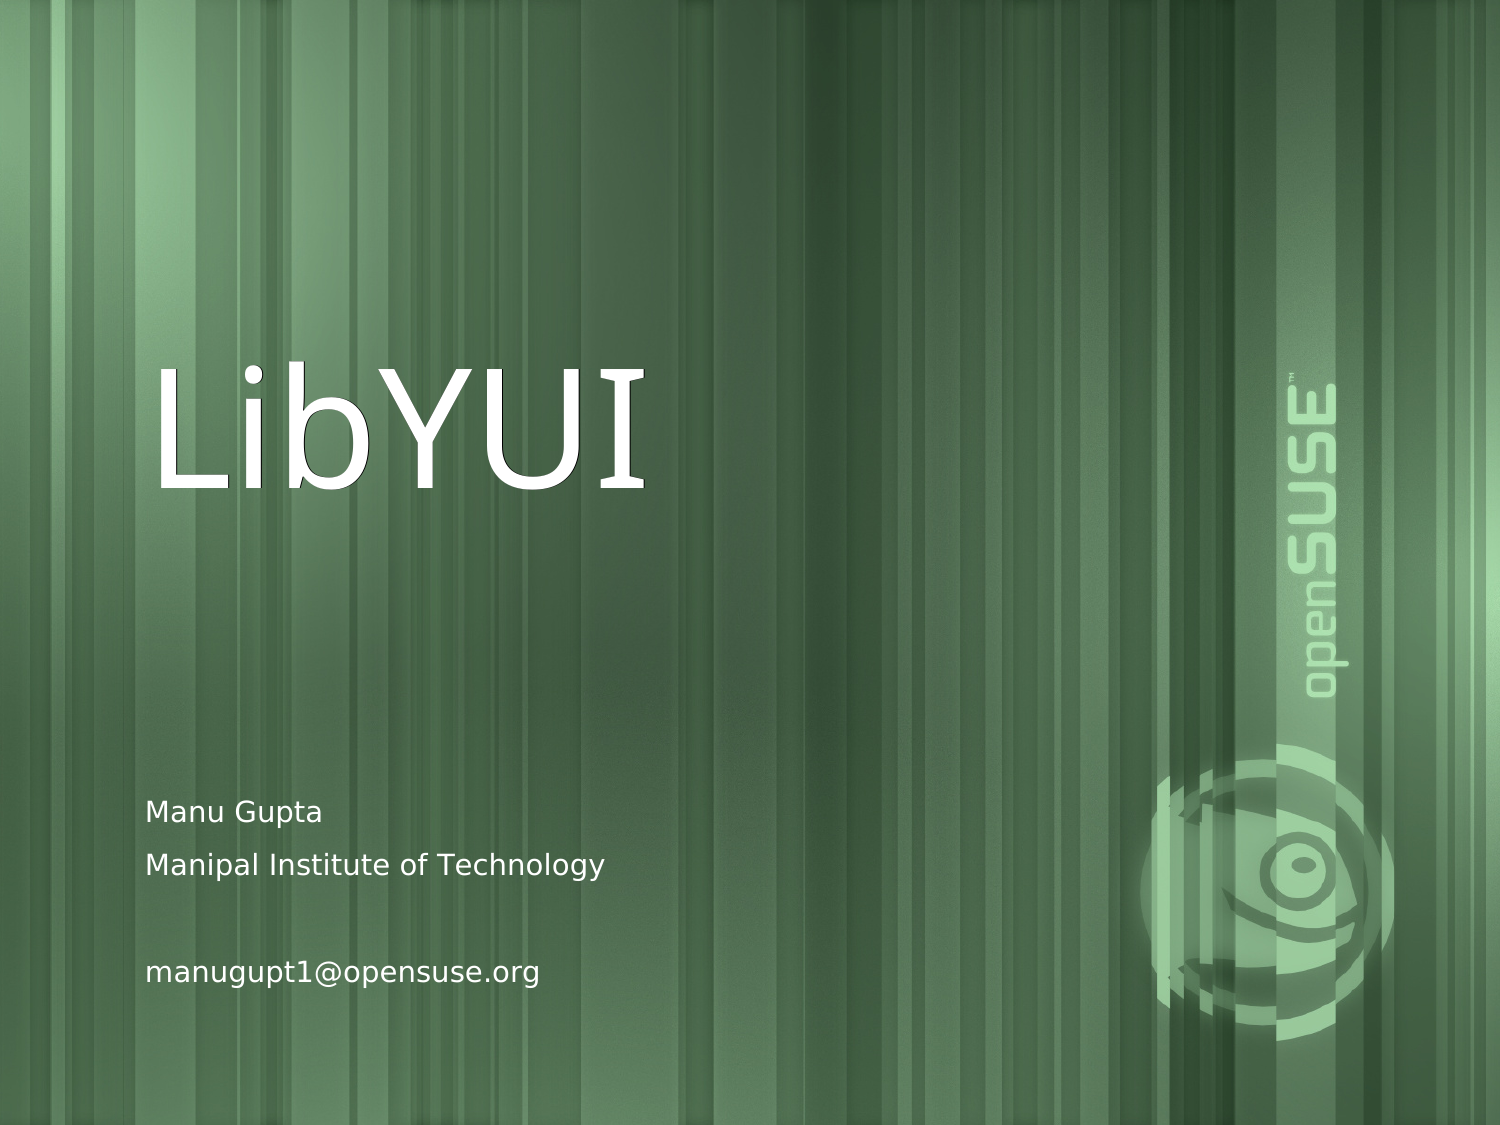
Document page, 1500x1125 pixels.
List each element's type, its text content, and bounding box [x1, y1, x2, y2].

subtitle Manu Gupta Manipal Institute of Technology manugupt1@opensuse.org [144, 794, 768, 989]
picture [0, 0, 1500, 1125]
title LibYUI [145, 271, 1358, 574]
